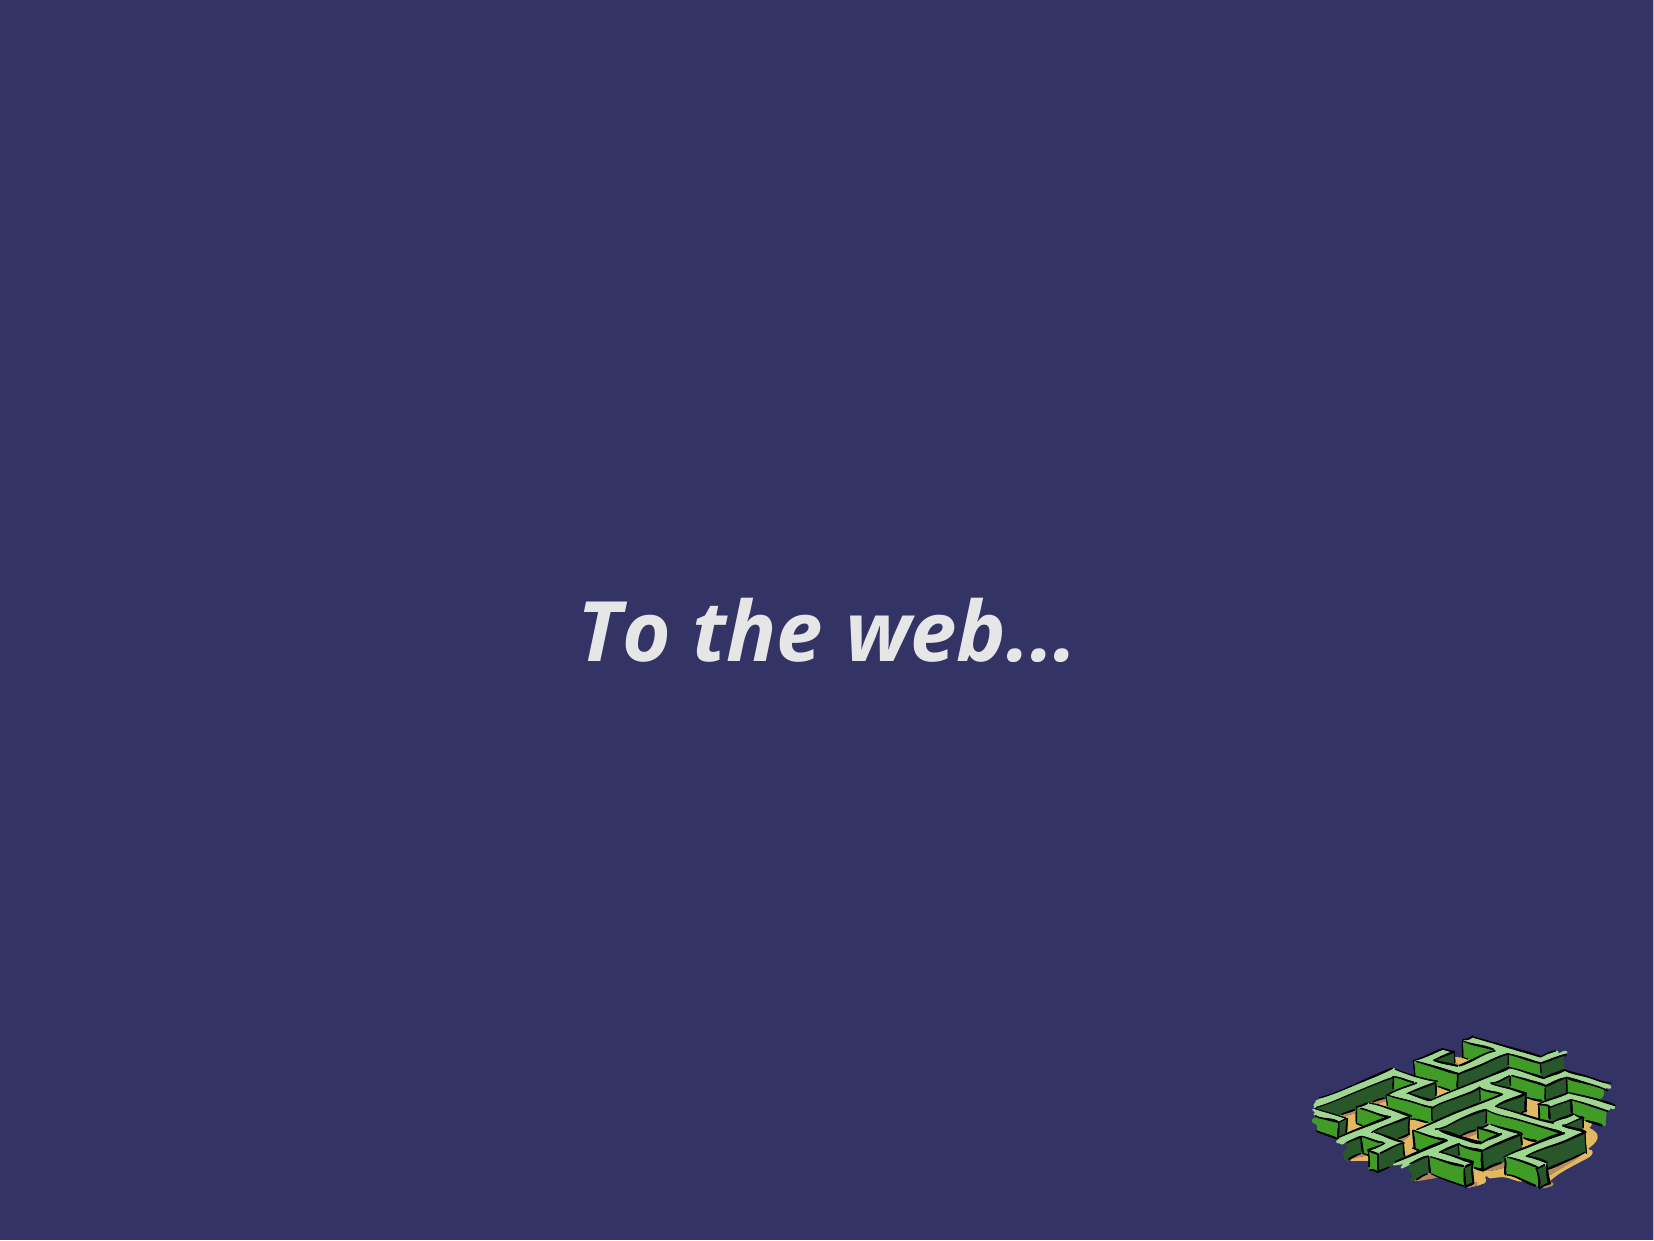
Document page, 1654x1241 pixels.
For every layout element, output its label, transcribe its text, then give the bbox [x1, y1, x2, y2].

title To the web... [121, 516, 1534, 725]
